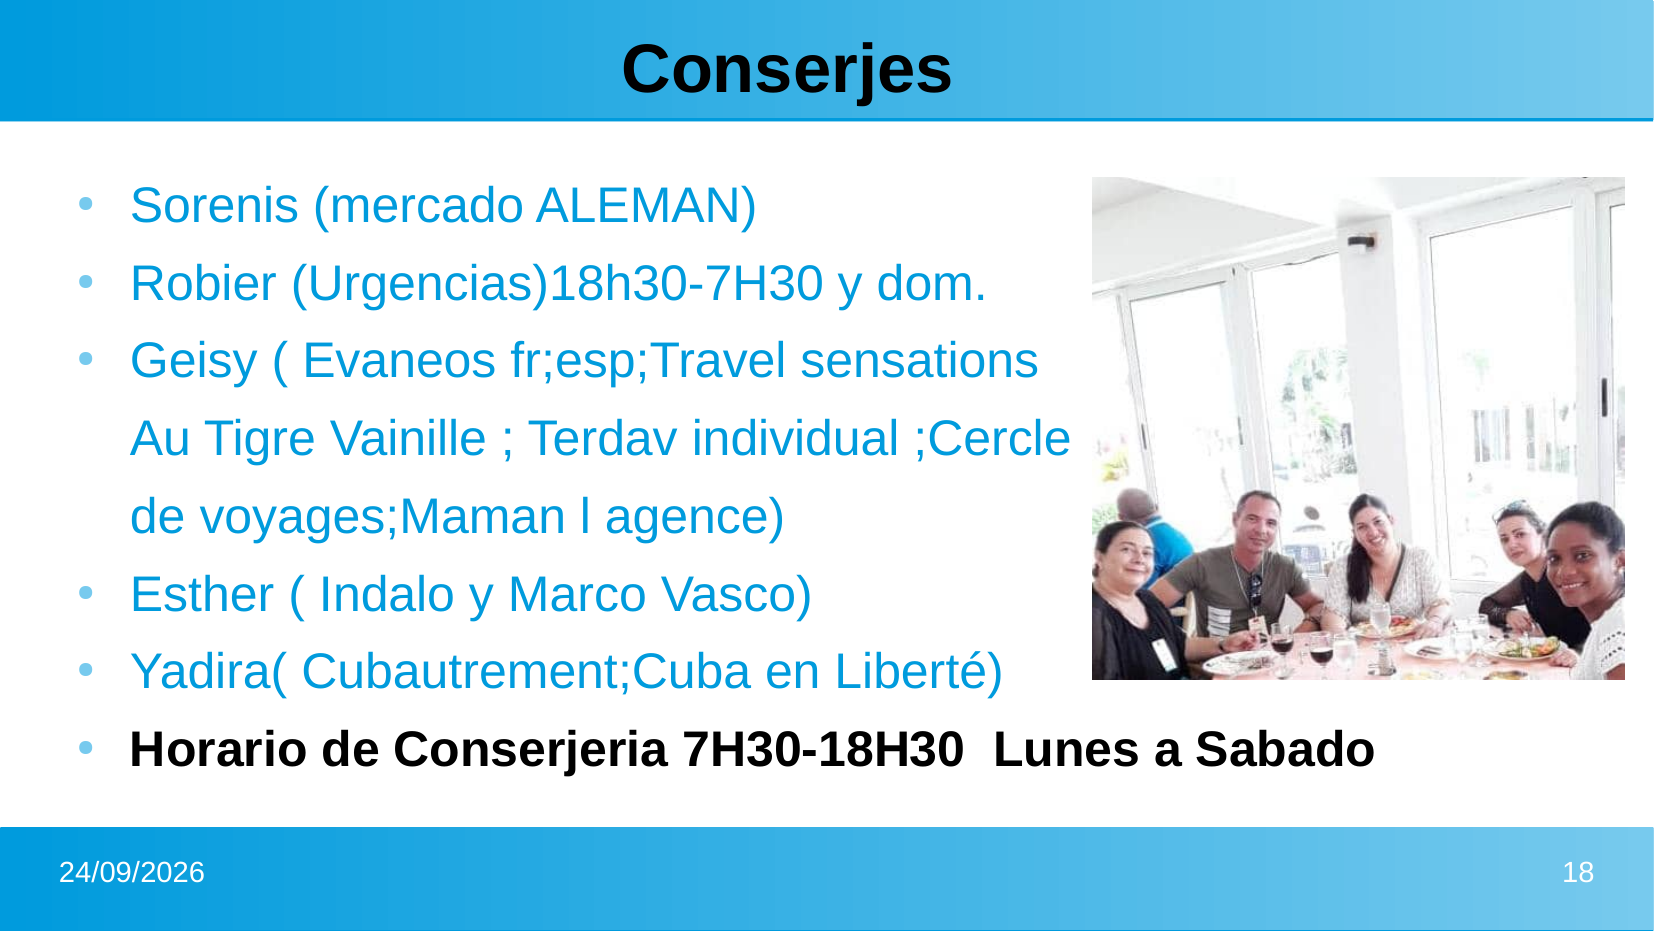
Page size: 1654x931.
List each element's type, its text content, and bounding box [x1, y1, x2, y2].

list Sorenis (mercado ALEMAN) Robier (Urgencias)18h30-7H30 y dom. Geisy ( Evaneos fr;esp;Travel sensations Au Tigre Vainille ; Terdav individual ;Cercle de voyages;Maman l agence) Esther ( Indalo y Marco Vasco) Yadira( Cubautrement;Cuba en Liberté) Horario de Conserjeria 7H30-18H30 Lunes a Sabado [59, 177, 1595, 886]
title Conserjes [29, 29, 1565, 108]
picture [1092, 177, 1625, 680]
